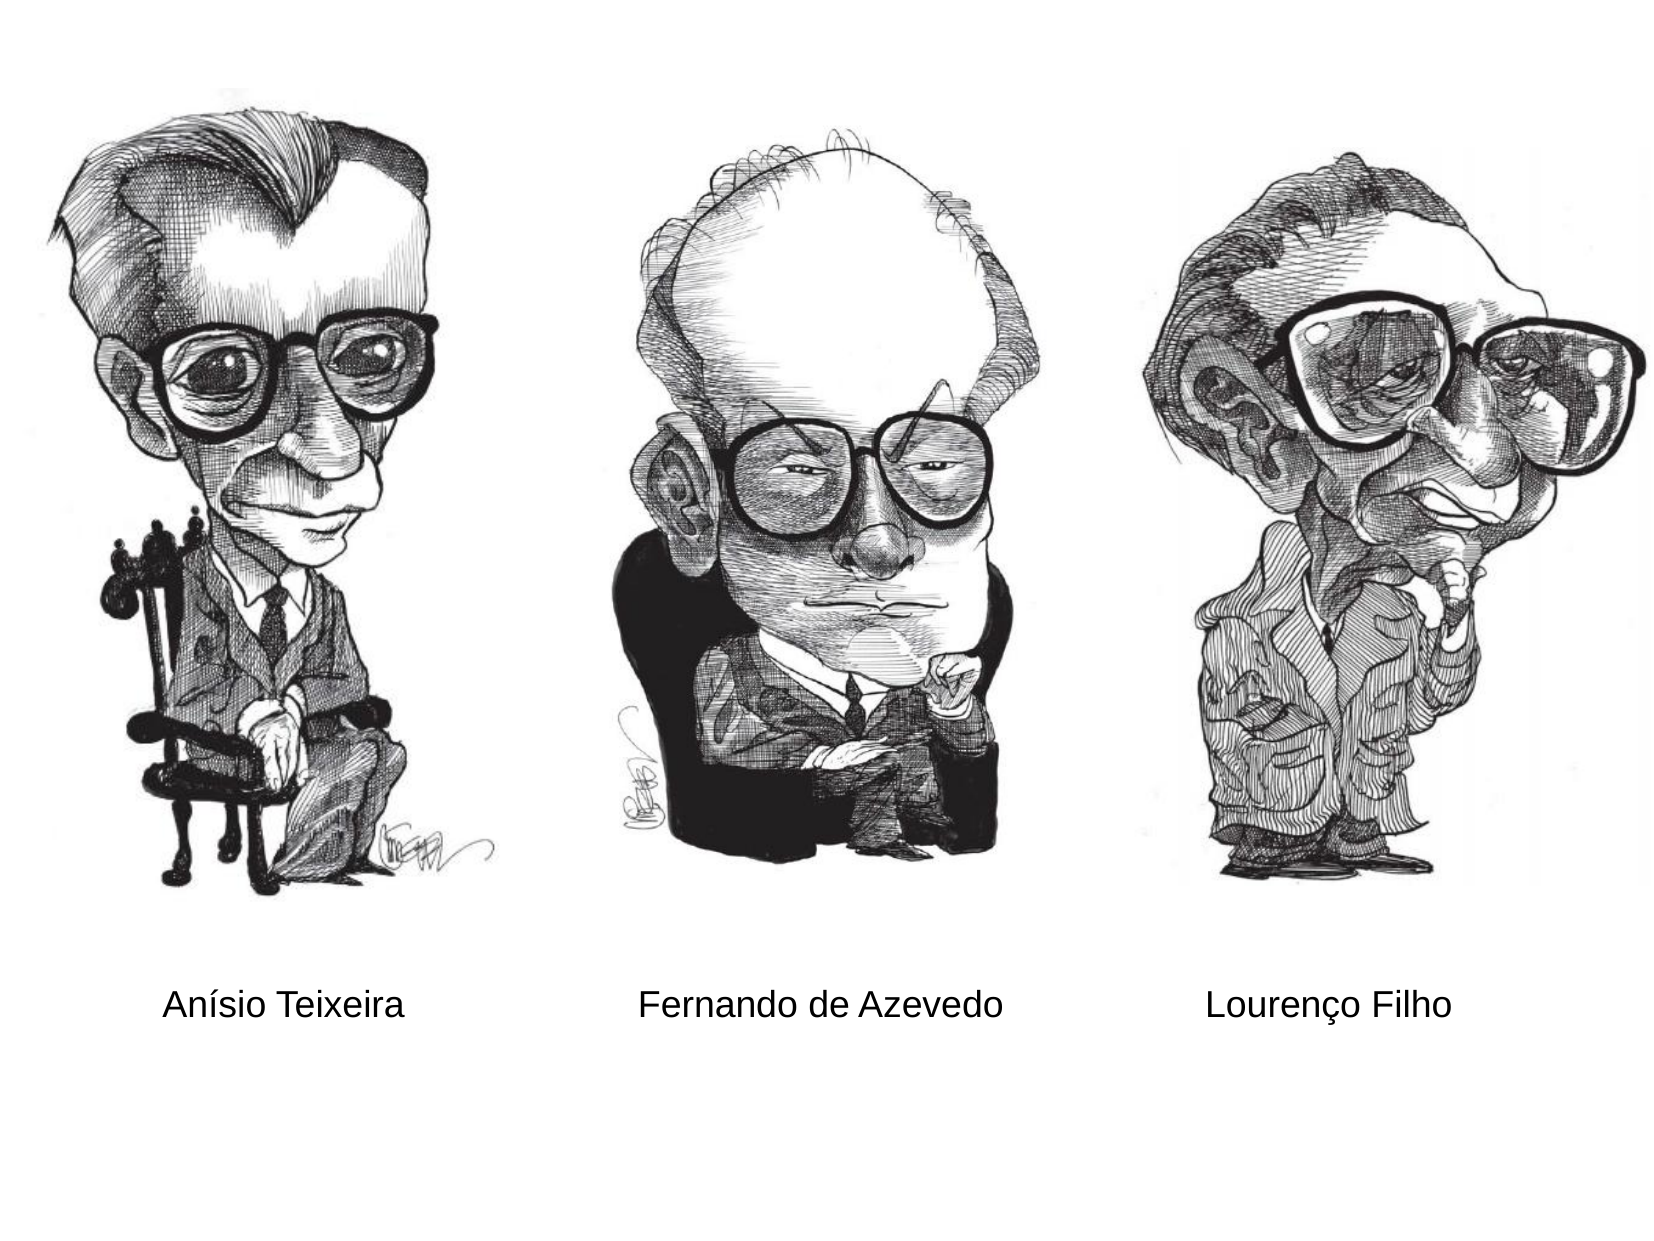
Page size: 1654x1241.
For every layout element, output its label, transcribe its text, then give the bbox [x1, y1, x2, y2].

picture [1113, 147, 1654, 886]
text_box Fernando de Azevedo [643, 944, 999, 1063]
text_box Lourenço Filho [1151, 944, 1506, 1063]
picture [11, 88, 529, 916]
picture [561, 116, 1073, 886]
text_box Anísio Teixeira [106, 944, 461, 1063]
